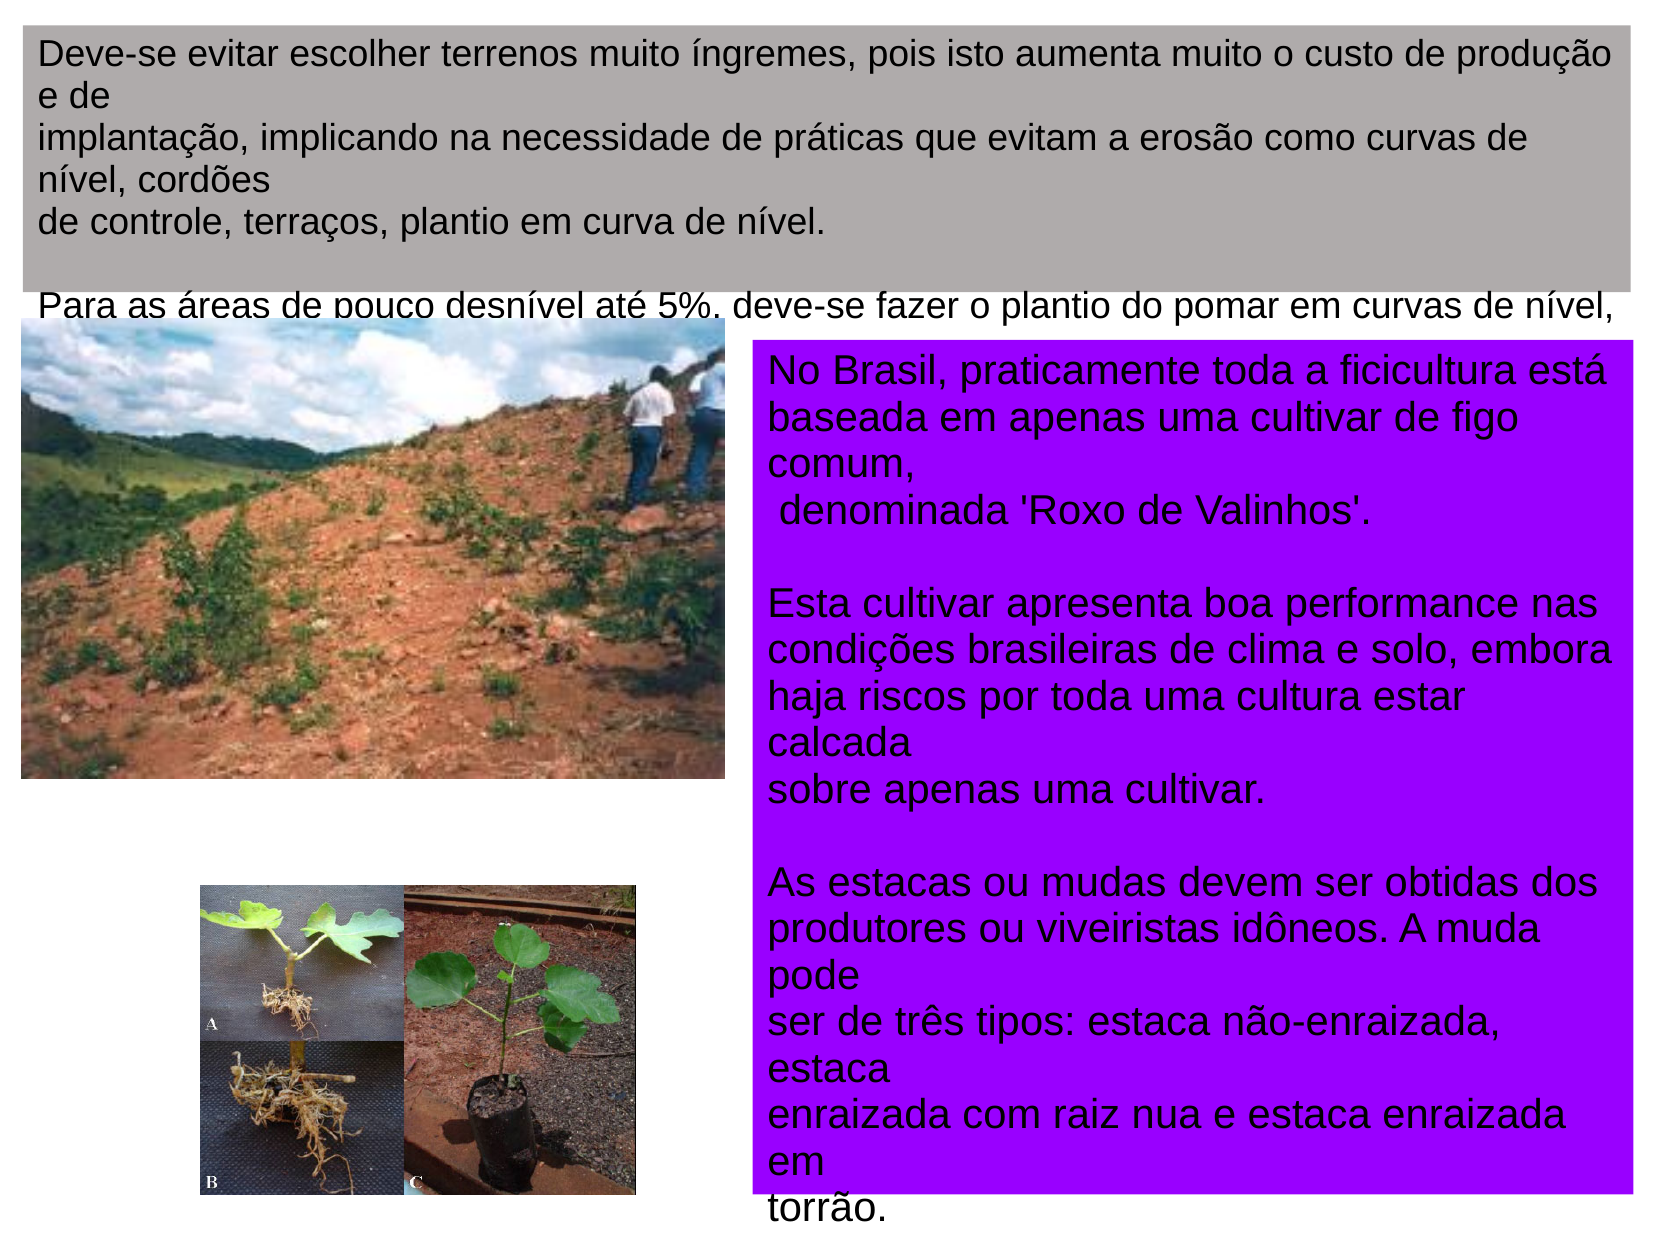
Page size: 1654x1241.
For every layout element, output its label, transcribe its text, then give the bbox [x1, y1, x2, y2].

picture [200, 885, 638, 1195]
picture [21, 318, 725, 779]
text_box No Brasil, praticamente toda a ficicultura está baseada em apenas uma cultivar de figo comum, denominada 'Roxo de Valinhos'. Esta cultivar apresenta boa performance nas condições brasileiras de clima e solo, embora haja riscos por toda uma cultura estar calcada sobre apenas uma cultivar. As estacas ou mudas devem ser obtidas dos produtores ou viveiristas idôneos. A muda pode ser de três tipos: estaca não-enraizada, estaca enraizada com raiz nua e estaca enraizada em torrão. O método de preparo do solo, entretanto, para qualquer tipo de muda, é o mesmo. [752, 339, 1634, 1195]
text_box Deve-se evitar escolher terrenos muito íngremes, pois isto aumenta muito o custo de produção e de implantação, implicando na necessidade de práticas que evitam a erosão como curvas de nível, cordões de controle, terraços, plantio em curva de nível. Para as áreas de pouco desnível até 5%, deve-se fazer o plantio do pomar em curvas de nível, no sentido contrário à direção das águas. [22, 25, 1631, 293]
